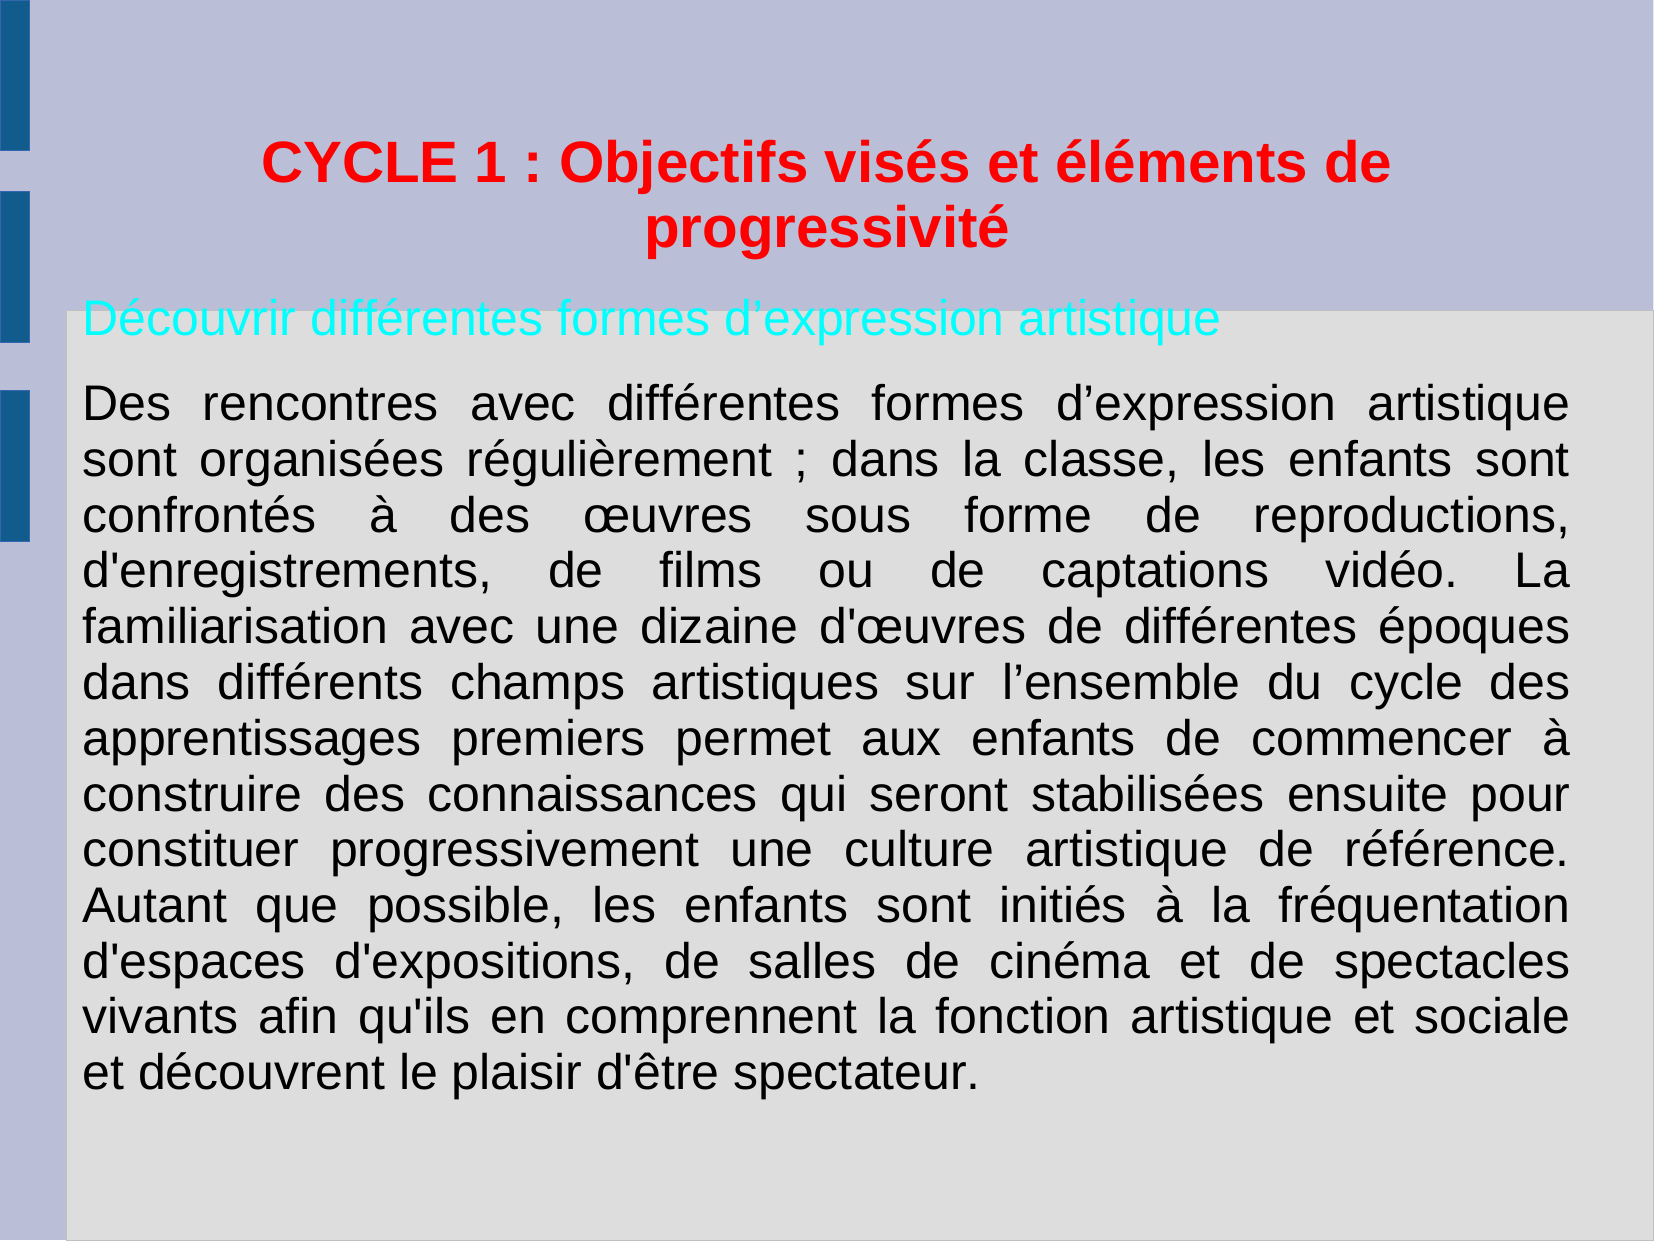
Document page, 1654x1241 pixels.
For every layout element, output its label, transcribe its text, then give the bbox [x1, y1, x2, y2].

title CYCLE 1 : Objectifs visés et éléments de progressivité [121, 91, 1534, 290]
list Découvrir différentes formes d’expression artistique Des rencontres avec différentes formes d’expression artistique sont organisées régulièrement ; dans la classe, les enfants sont confrontés à des œuvres sous forme de reproductions, d'enregistrements, de films ou de captations vidéo. La familiarisation avec une dizaine d'œuvres de différentes époques dans différents champs artistiques sur l’ensemble du cycle des apprentissages premiers permet aux enfants de commencer à construire des connaissances qui seront stabilisées ensuite pour constituer progressivement une culture artistique de référence. Autant que possible, les enfants sont initiés à la fréquentation d'espaces d'expositions, de salles de cinéma et de spectacles vivants afin qu'ils en comprennent la fonction artistique et sociale et découvrent le plaisir d'être spectateur. [82, 290, 1571, 1101]
